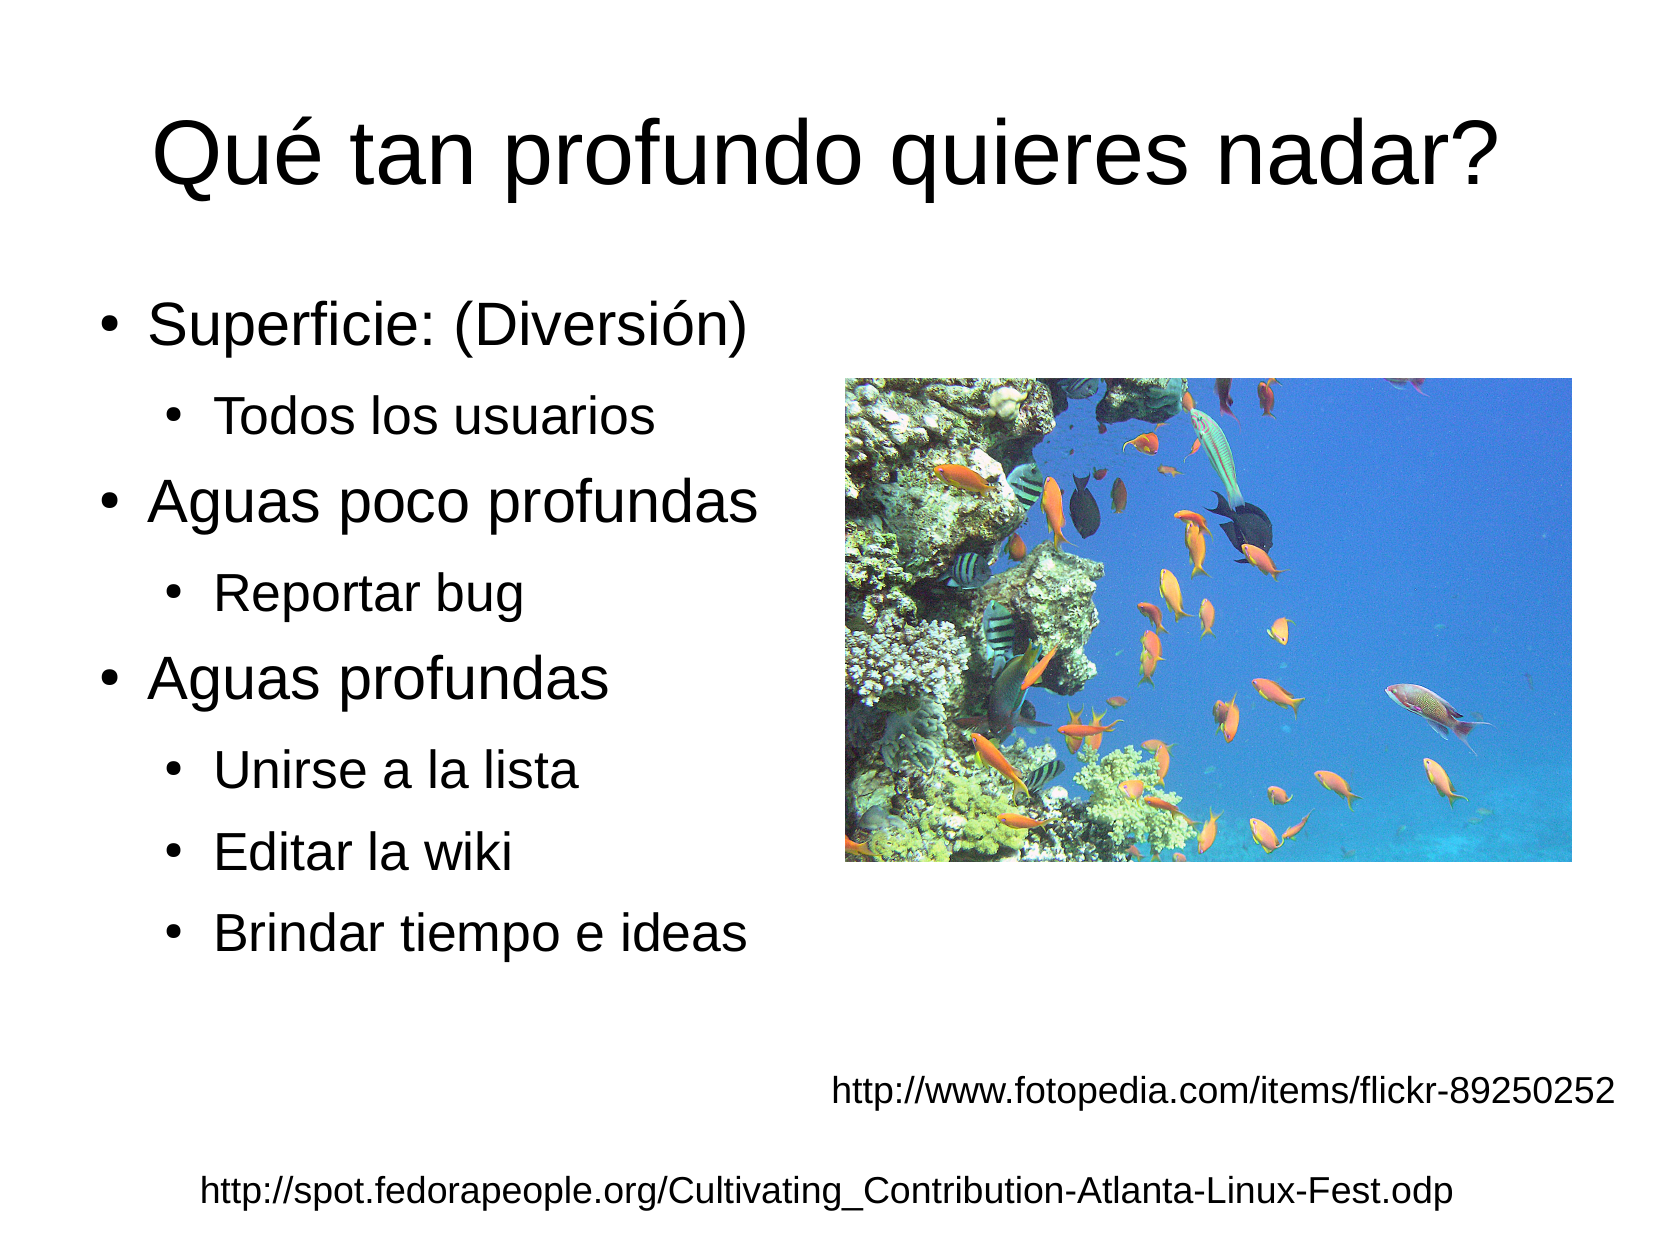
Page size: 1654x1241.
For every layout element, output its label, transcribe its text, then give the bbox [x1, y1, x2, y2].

text_box http://www.fotopedia.com/items/flickr-89250252 [816, 1062, 1631, 1119]
text_box http://spot.fedorapeople.org/Cultivating_Contribution-Atlanta-Linux-Fest.odp [185, 1162, 1469, 1220]
title Qué tan profundo quieres nadar? [82, 49, 1571, 257]
list Superficie: (Diversión) Todos los usuarios Aguas poco profundas Reportar bug Aguas profundas Unirse a la lista Editar la wiki Brindar tiempo e ideas [82, 290, 809, 1109]
picture [845, 378, 1572, 862]
